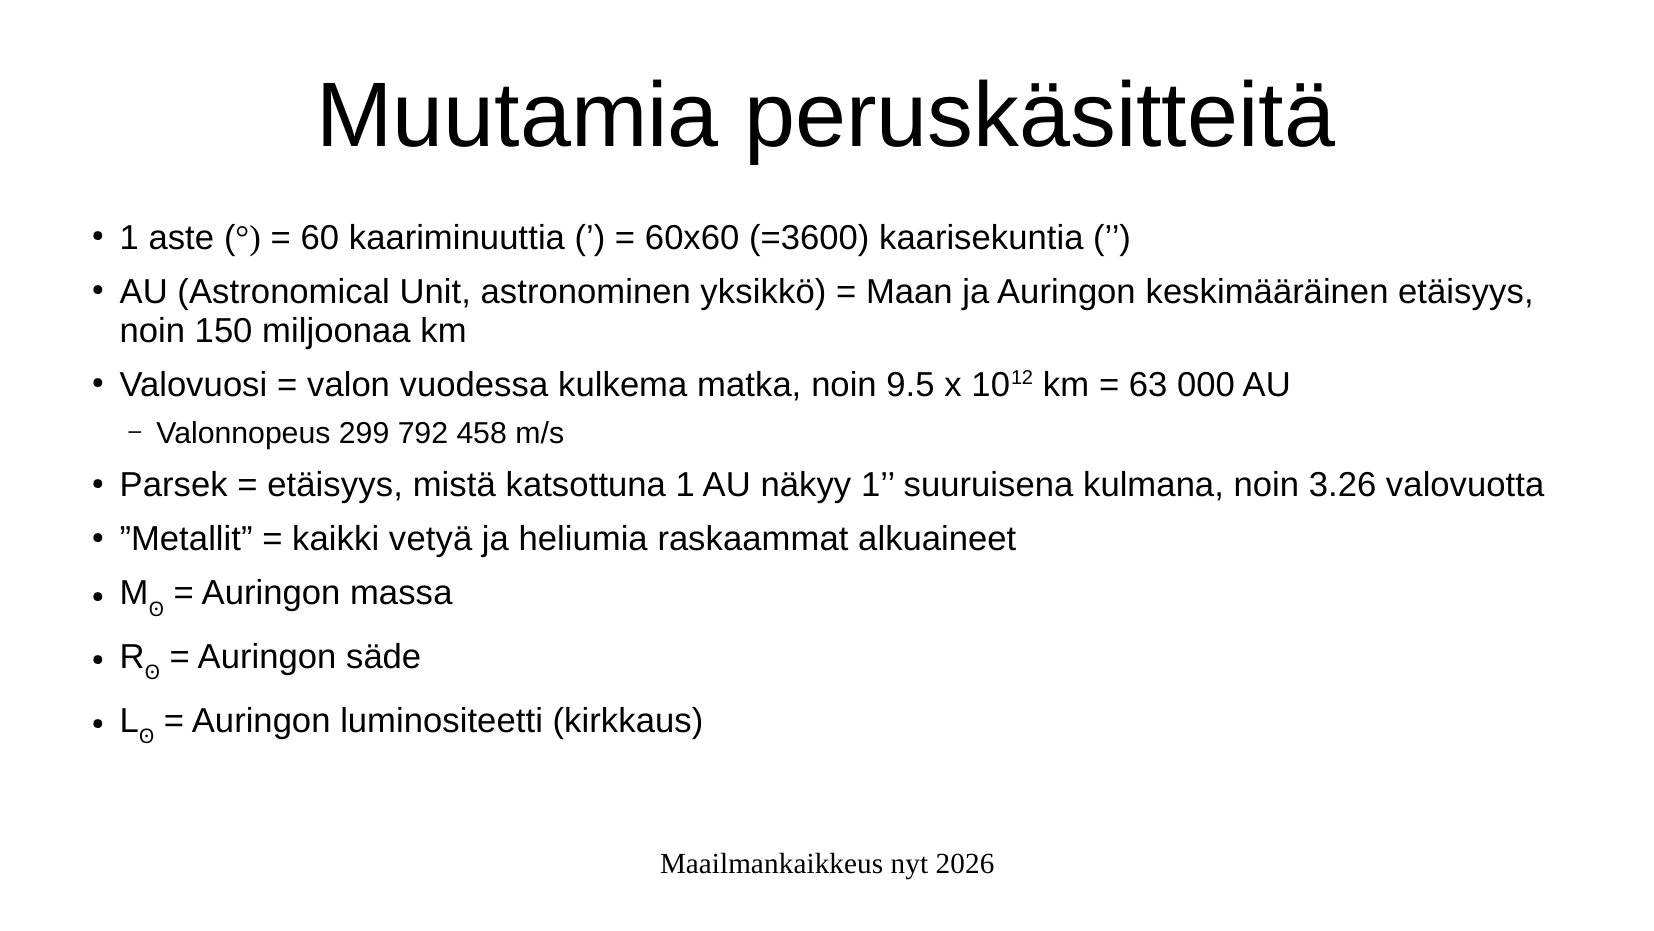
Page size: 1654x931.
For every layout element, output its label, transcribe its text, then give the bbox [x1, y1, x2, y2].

list 1 aste (°) = 60 kaariminuuttia (’) = 60x60 (=3600) kaarisekuntia (’’) AU (Astronomical Unit, astronominen yksikkö) = Maan ja Auringon keskimääräinen etäisyys, noin 150 miljoonaa km Valovuosi = valon vuodessa kulkema matka, noin 9.5 x 1012 km = 63 000 AU Valonnopeus 299 792 458 m/s Parsek = etäisyys, mistä katsottuna 1 AU näkyy 1’’ suuruisena kulmana, noin 3.26 valovuotta ”Metallit” = kaikki vetyä ja heliumia raskaammat alkuaineet Mʘ = Auringon massa Rʘ = Auringon säde Lʘ = Auringon luminositeetti (kirkkaus) [82, 217, 1571, 758]
title Muutamia peruskäsitteitä [82, 37, 1571, 193]
